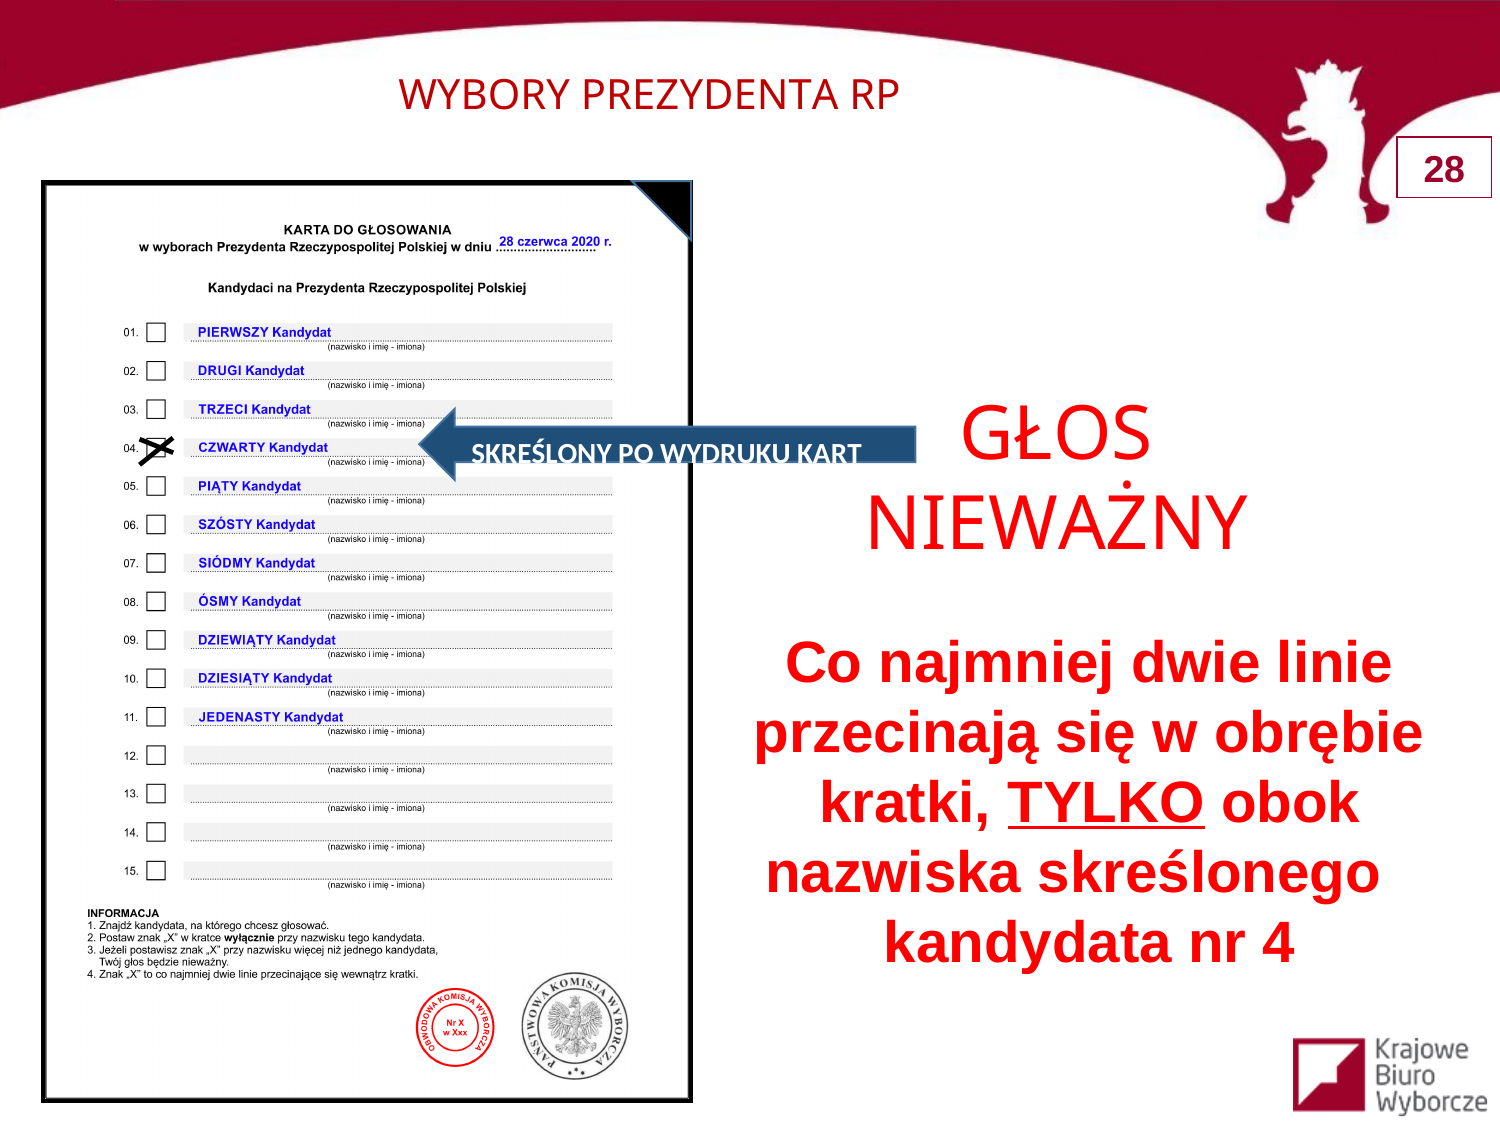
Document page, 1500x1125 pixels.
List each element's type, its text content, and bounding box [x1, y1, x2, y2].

text_box GŁOS NIEWAŻNY [755, 377, 1358, 573]
picture [1293, 1035, 1489, 1118]
text_box SKREŚLONY PO WYDRUKU KART [419, 408, 755, 480]
text_box [631, 181, 692, 241]
picture [0, 0, 1500, 262]
text_box Co najmniej dwie linie przecinają się w obrębie kratki, TYLKO obok nazwiska skreślonego kandydata nr 4 [696, 616, 1483, 983]
picture [45, 184, 689, 1099]
text_box WYBORY PREZYDENTA RP [147, 59, 1152, 126]
